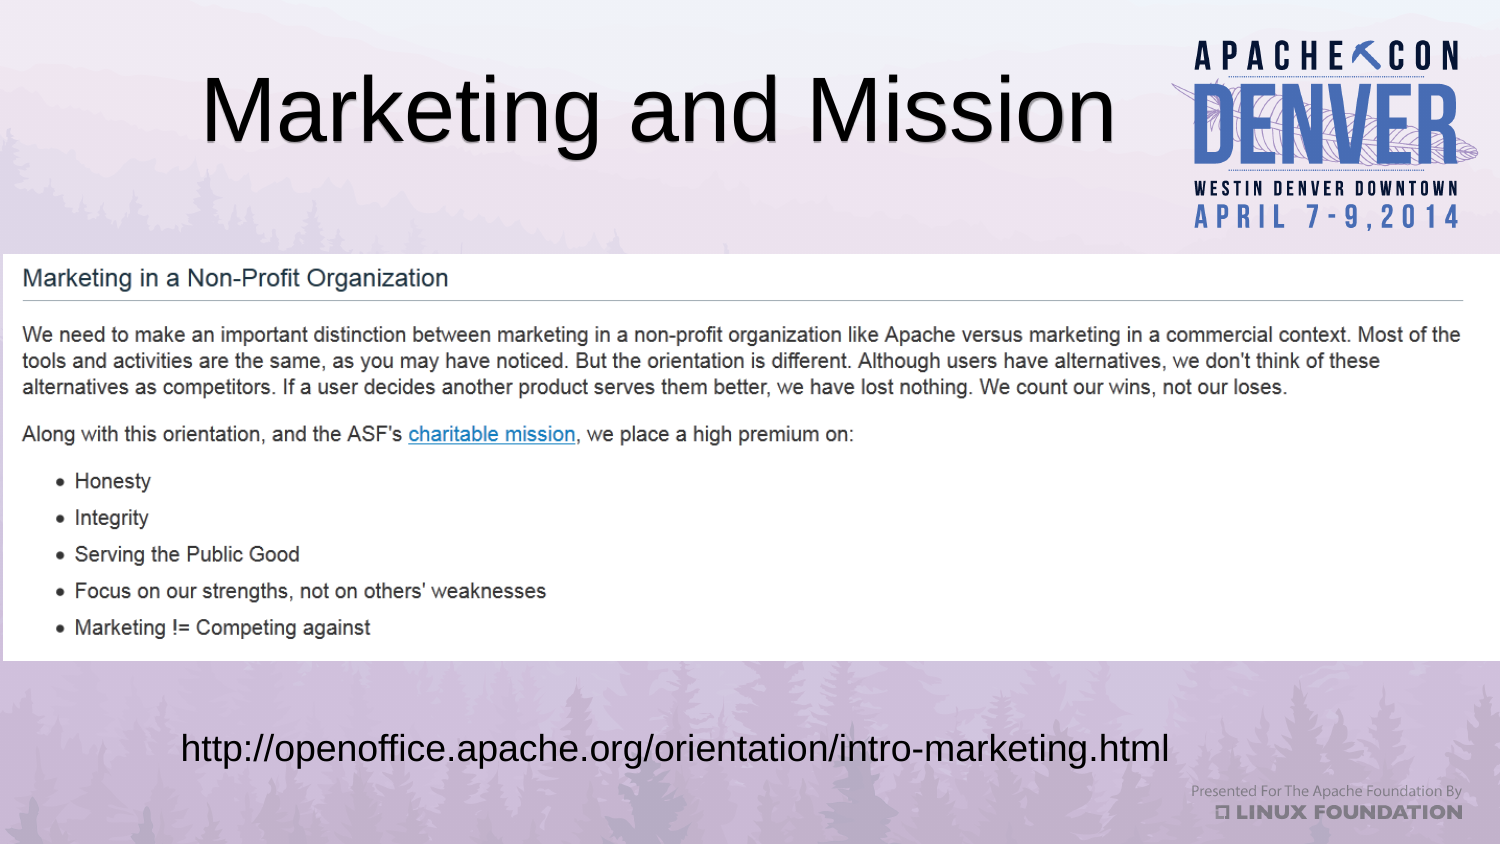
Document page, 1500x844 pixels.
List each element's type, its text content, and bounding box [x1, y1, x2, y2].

title Marketing and Mission [0, 39, 1335, 181]
picture [0, 0, 1500, 844]
text_box http://openoffice.apache.org/orientation/intro-marketing.html [165, 720, 1186, 777]
